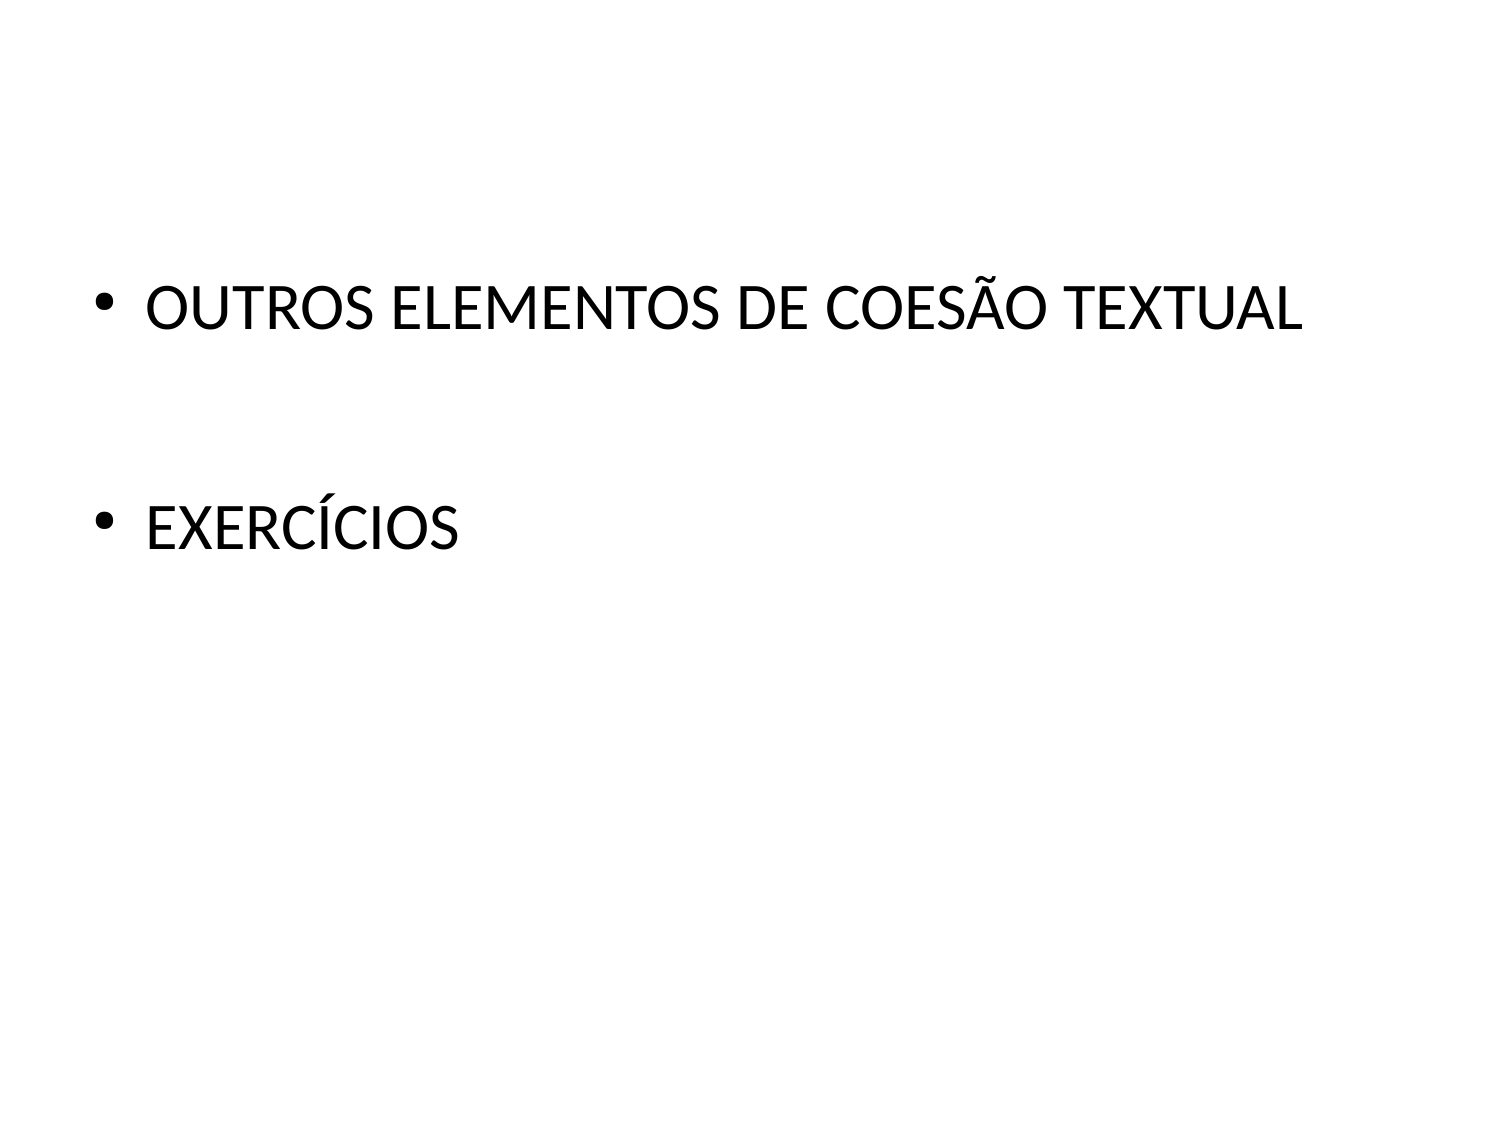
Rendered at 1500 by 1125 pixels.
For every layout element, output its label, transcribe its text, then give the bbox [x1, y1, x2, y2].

list OUTROS ELEMENTOS DE COESÃO TEXTUAL EXERCÍCIOS [75, 263, 1425, 916]
